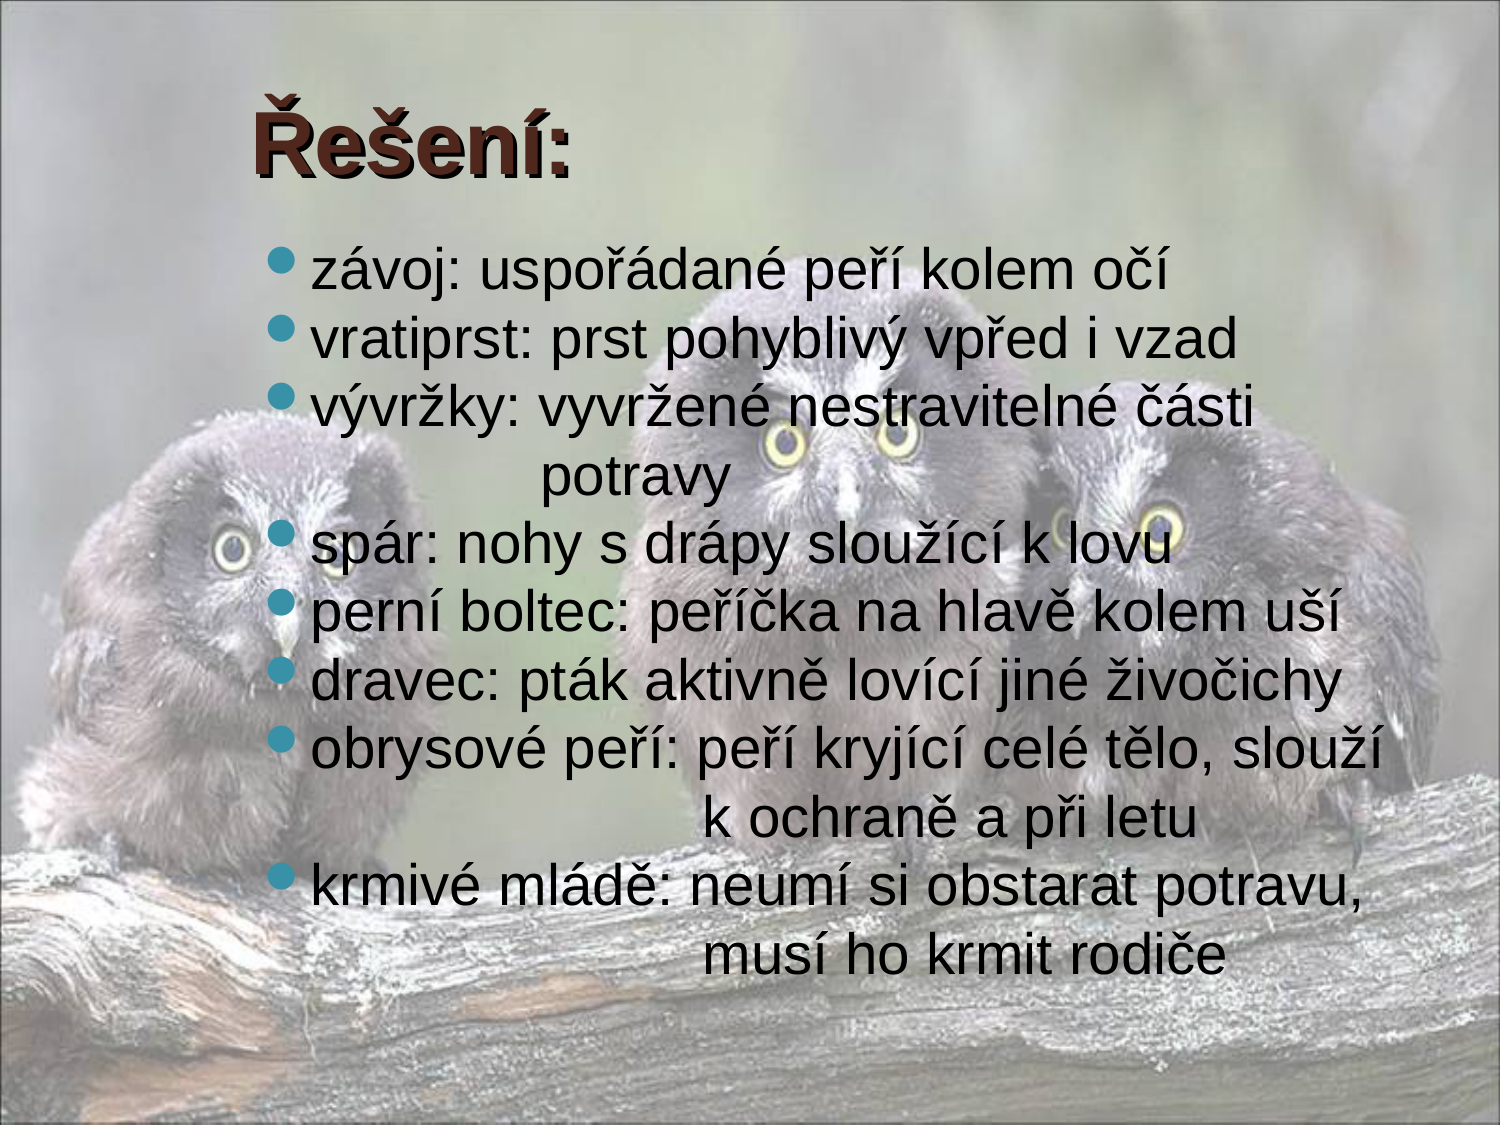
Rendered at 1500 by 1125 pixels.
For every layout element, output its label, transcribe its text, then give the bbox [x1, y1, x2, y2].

picture [0, 0, 1500, 1125]
title Řešení: [235, 45, 1466, 233]
list závoj: uspořádané peří kolem očí vratiprst: prst pohyblivý vpřed i vzad vývržky: vyvržené nestravitelné části potravy spár: nohy s drápy sloužící k lovu perní boltec: peříčka na hlavě kolem uší dravec: pták aktivně lovící jiné živočichy obrysové peří: peří kryjící celé tělo, slouží k ochraně a při letu krmivé mládě: neumí si obstarat potravu, musí ho krmit rodiče [235, 237, 1466, 1125]
